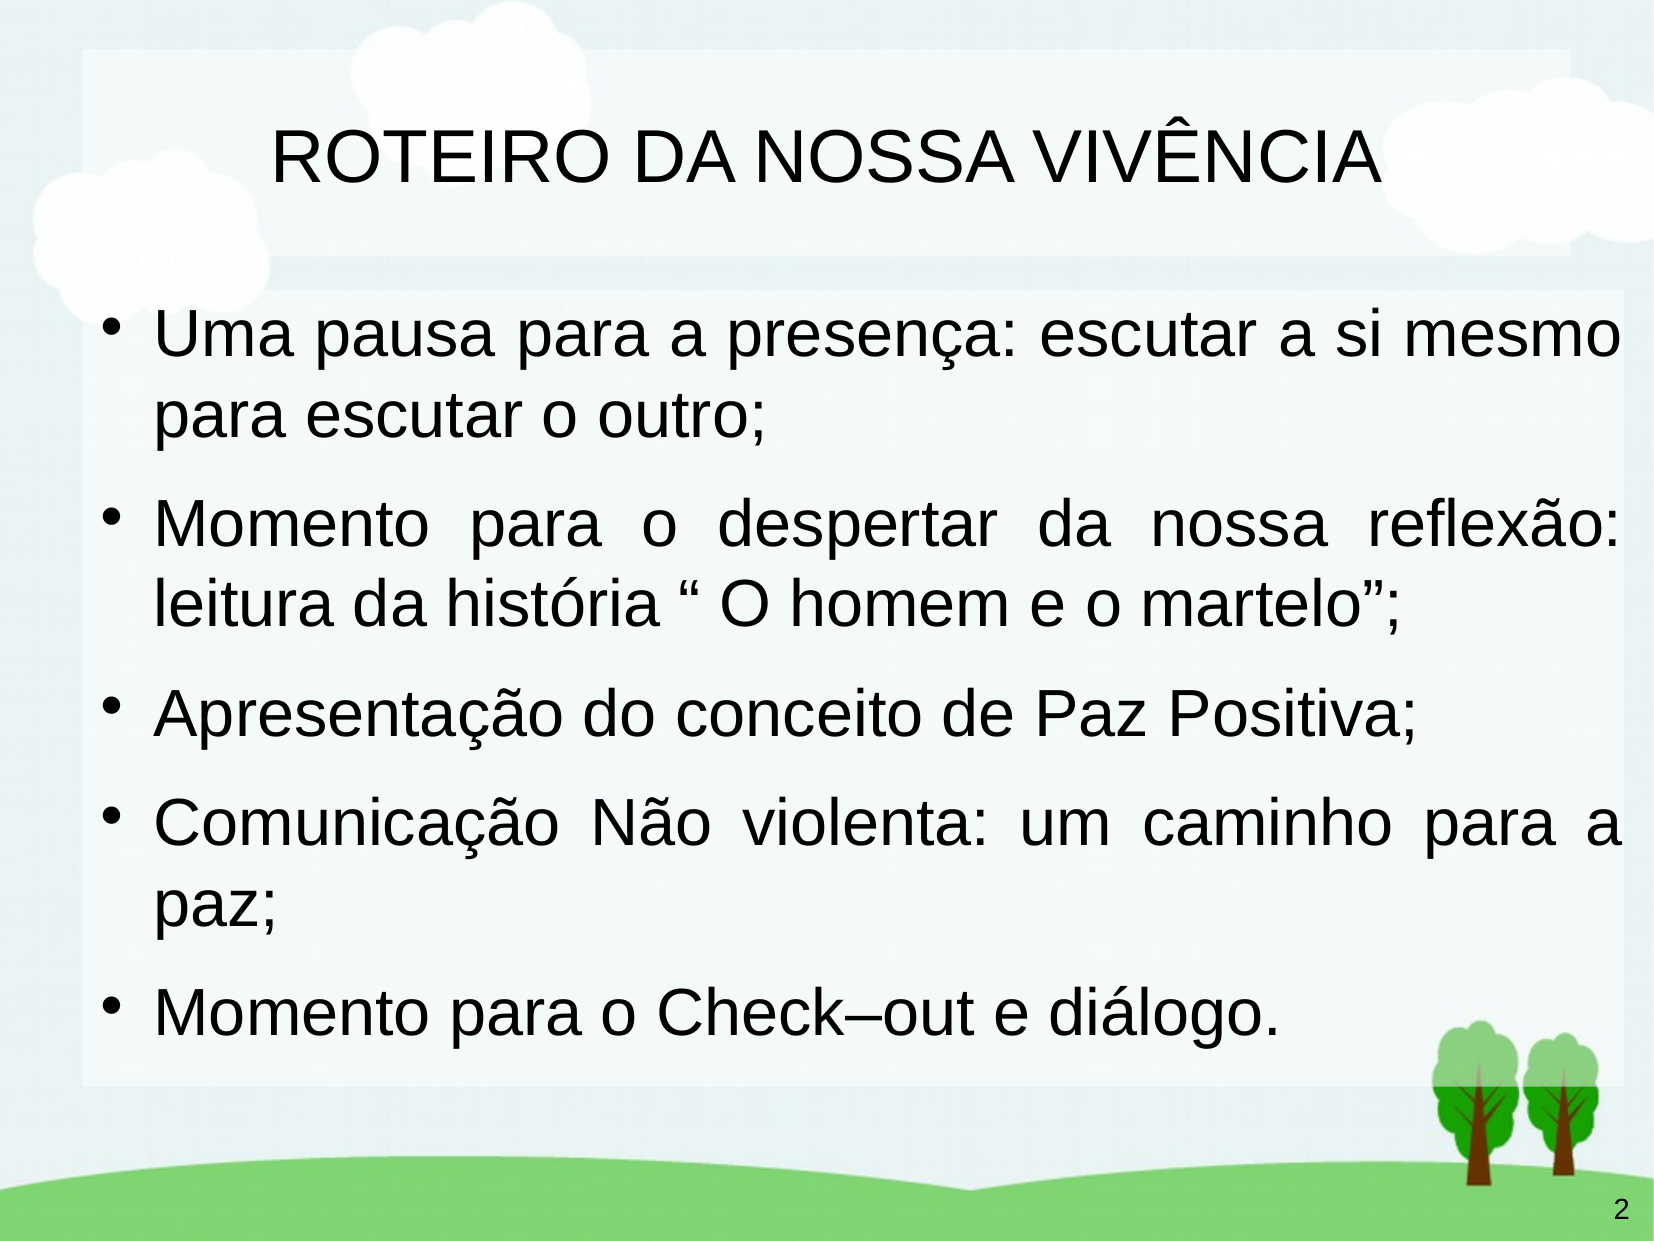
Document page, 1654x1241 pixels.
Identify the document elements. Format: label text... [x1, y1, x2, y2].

title ROTEIRO DA NOSSA VIVÊNCIA [82, 49, 1571, 257]
list Uma pausa para a presença: escutar a si mesmo para escutar o outro; Momento para o despertar da nossa reflexão: leitura da história “ O homem e o martelo”; Apresentação do conceito de Paz Positiva; Comunicação Não violenta: um caminho para a paz; Momento para o Check–out e diálogo. [82, 290, 1624, 1087]
picture [0, 0, 1654, 1241]
